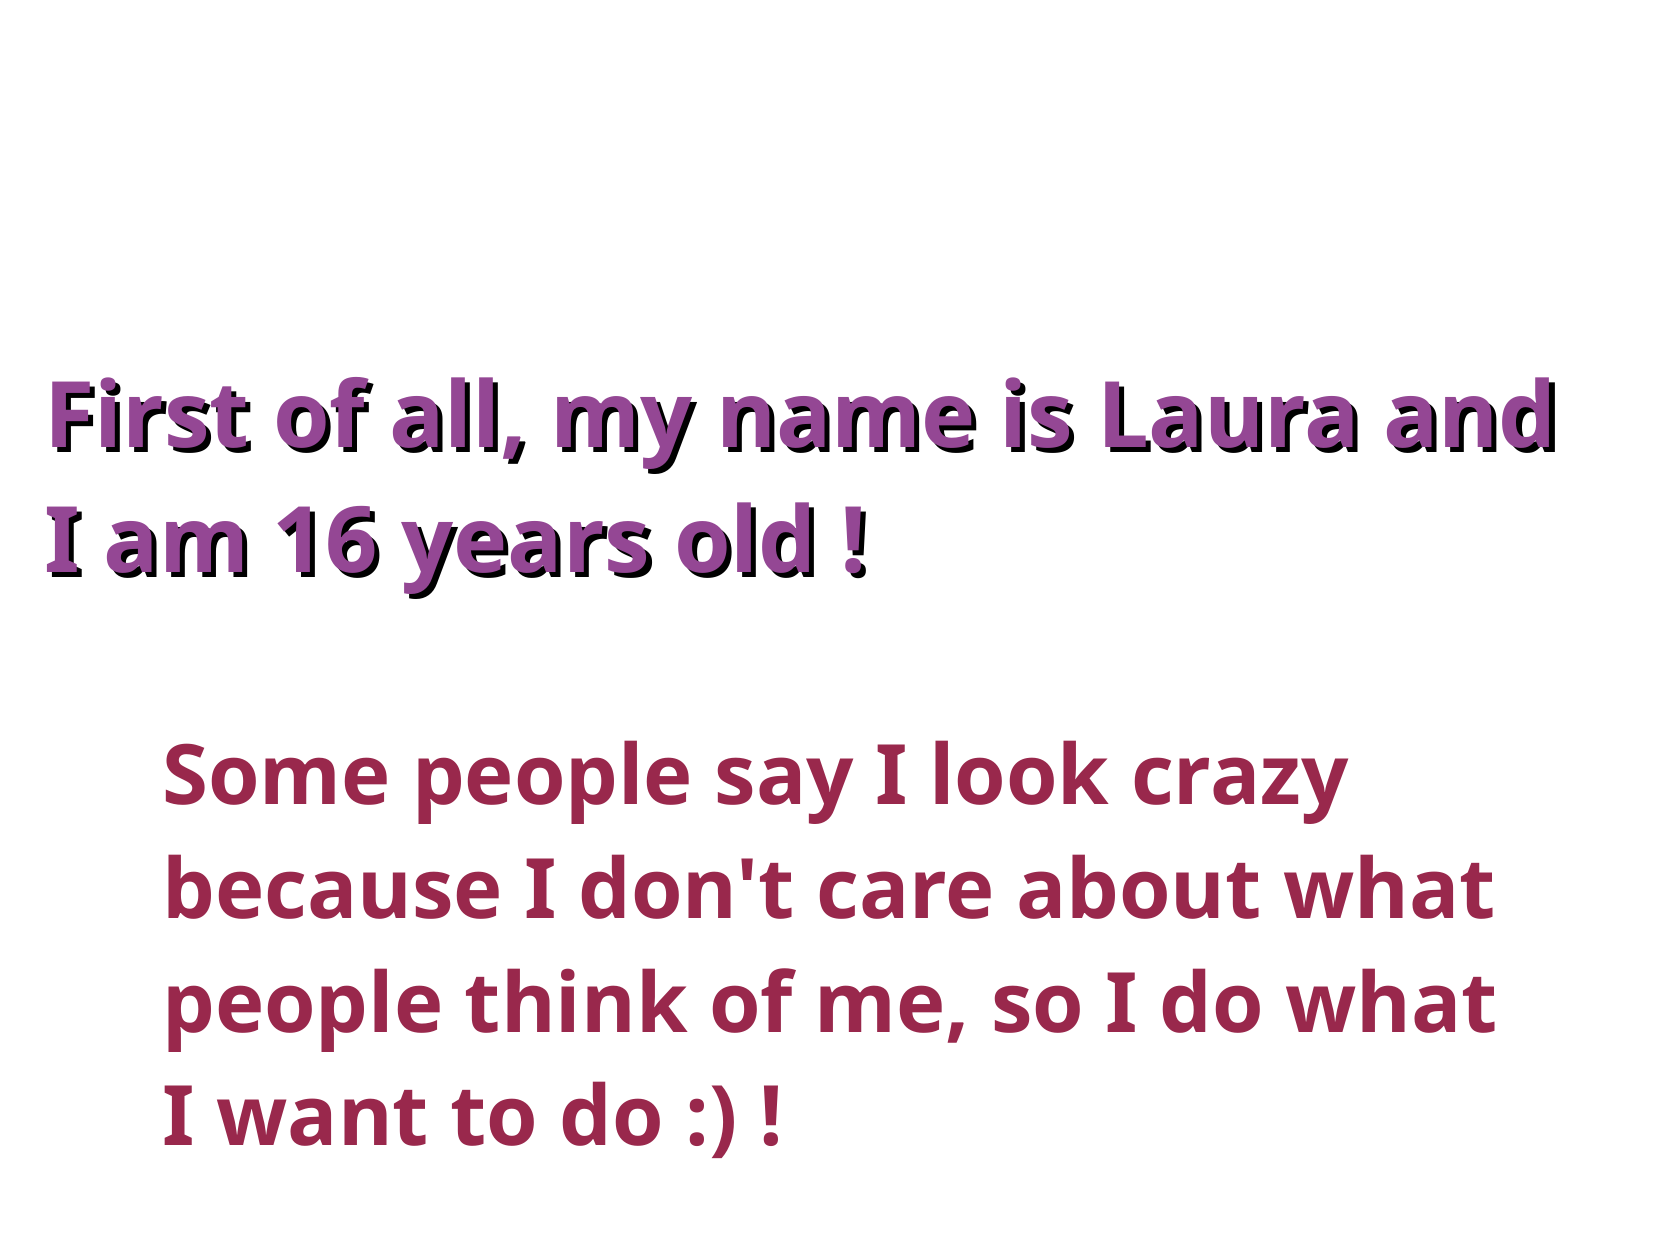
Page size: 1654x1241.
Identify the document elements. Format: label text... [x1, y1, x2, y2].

text_box First of all, my name is Laura and I am 16 years old ! [29, 342, 1625, 587]
text_box Some people say I look crazy because I don't care about what people think of me, so I do what I want to do :) ! [147, 708, 1565, 1036]
